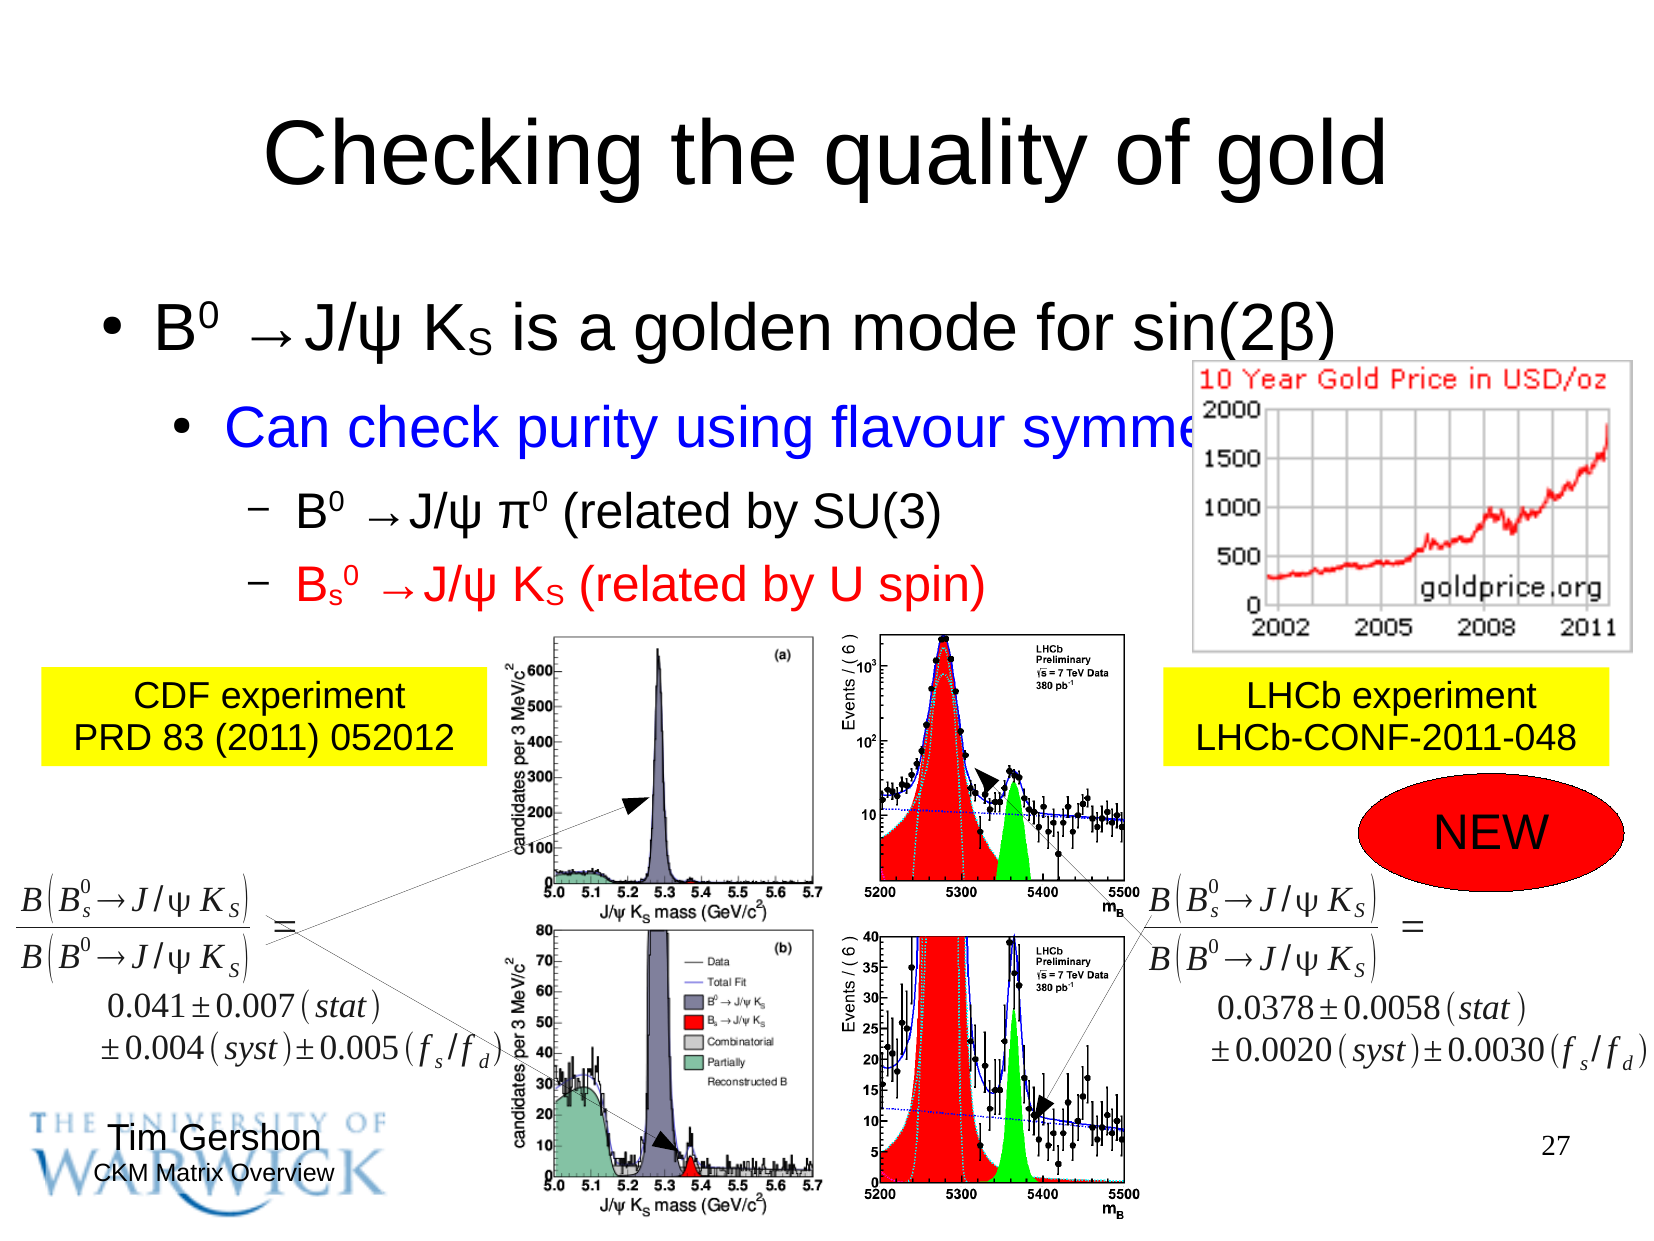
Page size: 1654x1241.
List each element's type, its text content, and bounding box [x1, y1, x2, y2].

list B0 →J/ψ KS is a golden mode for sin(2β) Can check purity using flavour symmetries B0 →J/ψ π0 (related by SU(3) Bs0 →J/ψ KS (related by U spin) [82, 290, 1571, 621]
chart [299, 871, 512, 1055]
text_box NEW [1358, 773, 1625, 871]
picture [495, 617, 1143, 1231]
chart [0, 871, 512, 1073]
text_box Tim Gershon CKM Matrix Overview [45, 1108, 384, 1194]
text_box LHCb experiment LHCb-CONF-2011-048 [1163, 667, 1610, 767]
text_box CDF experiment PRD 83 (2011) 052012 [41, 667, 488, 767]
chart [1086, 871, 1654, 1074]
picture [1192, 360, 1633, 656]
title Checking the quality of gold [82, 56, 1571, 250]
chart [1086, 881, 1140, 1028]
picture [19, 1106, 406, 1232]
